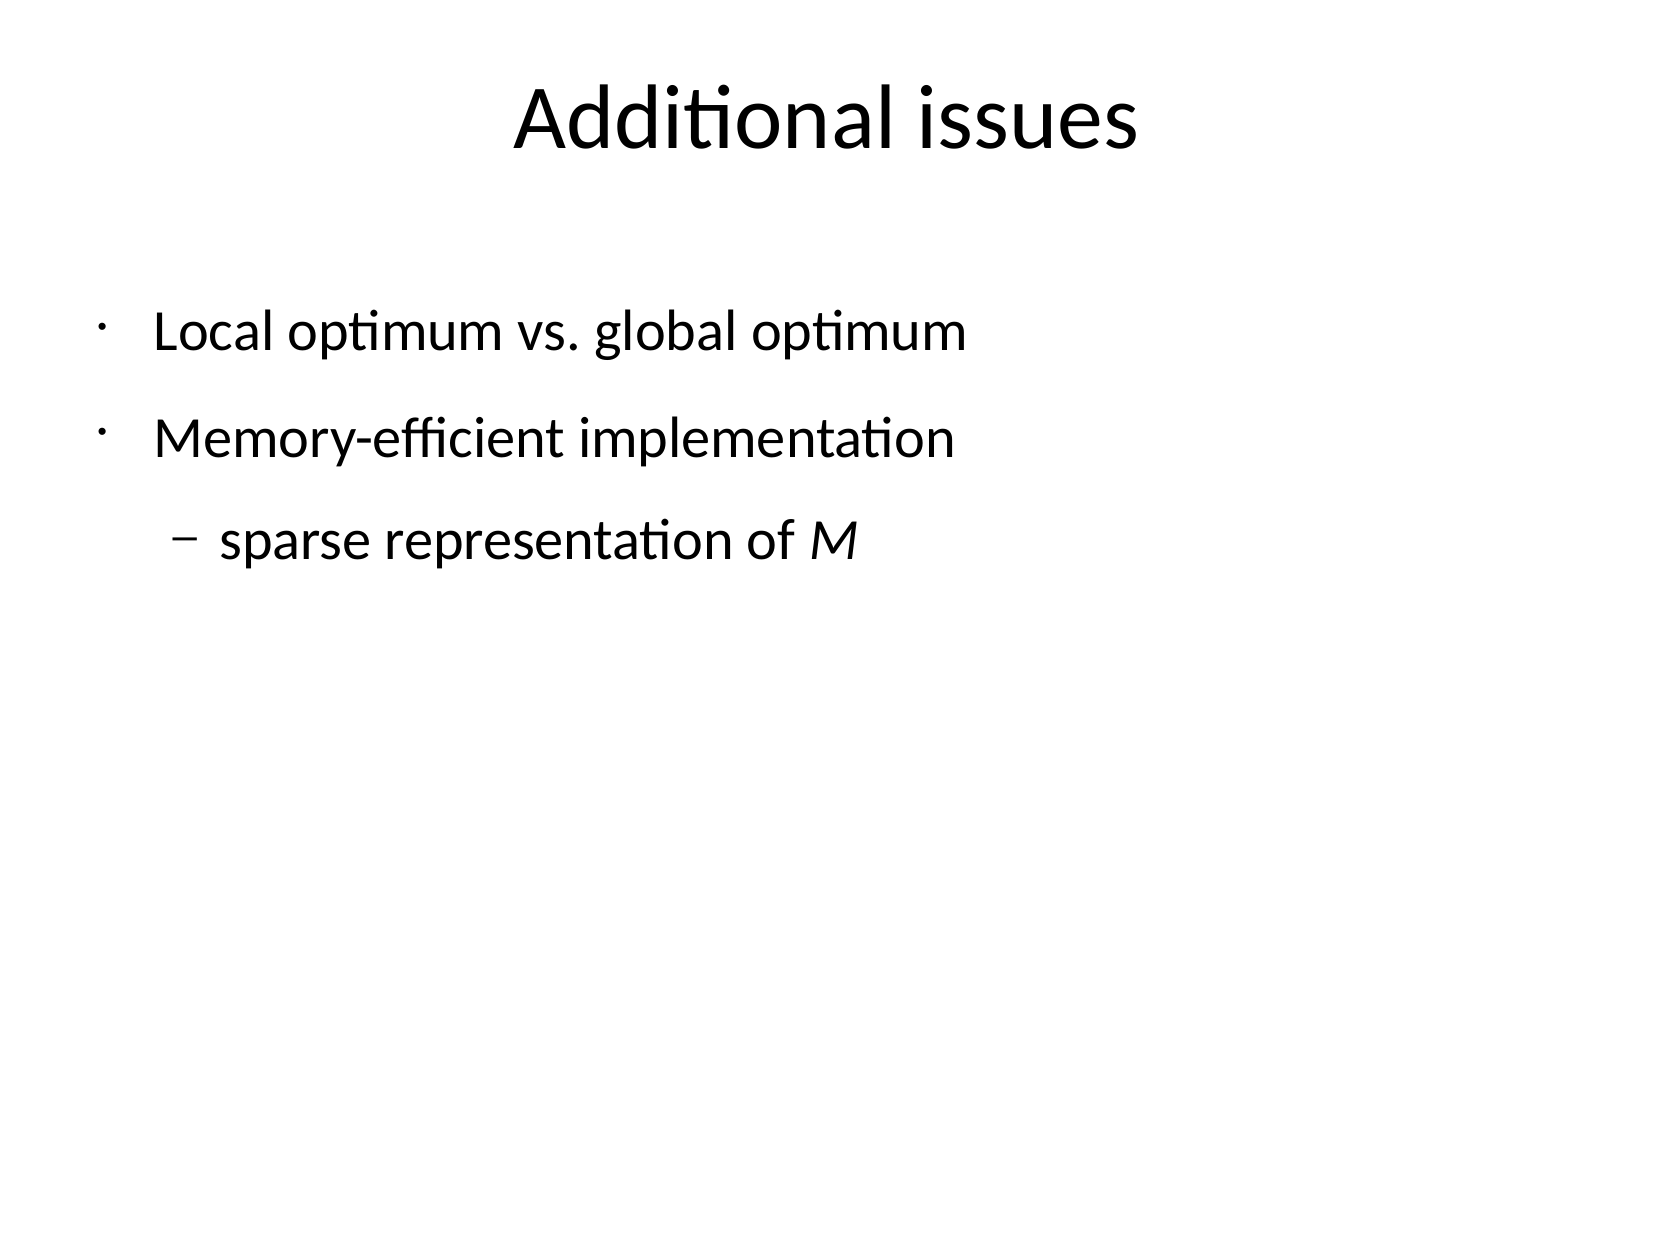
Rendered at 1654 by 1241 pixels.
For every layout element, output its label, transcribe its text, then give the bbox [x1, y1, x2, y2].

list Local optimum vs. global optimum Memory-efficient implementation sparse representation of M [82, 194, 1571, 1014]
title Additional issues [82, 49, 1571, 194]
